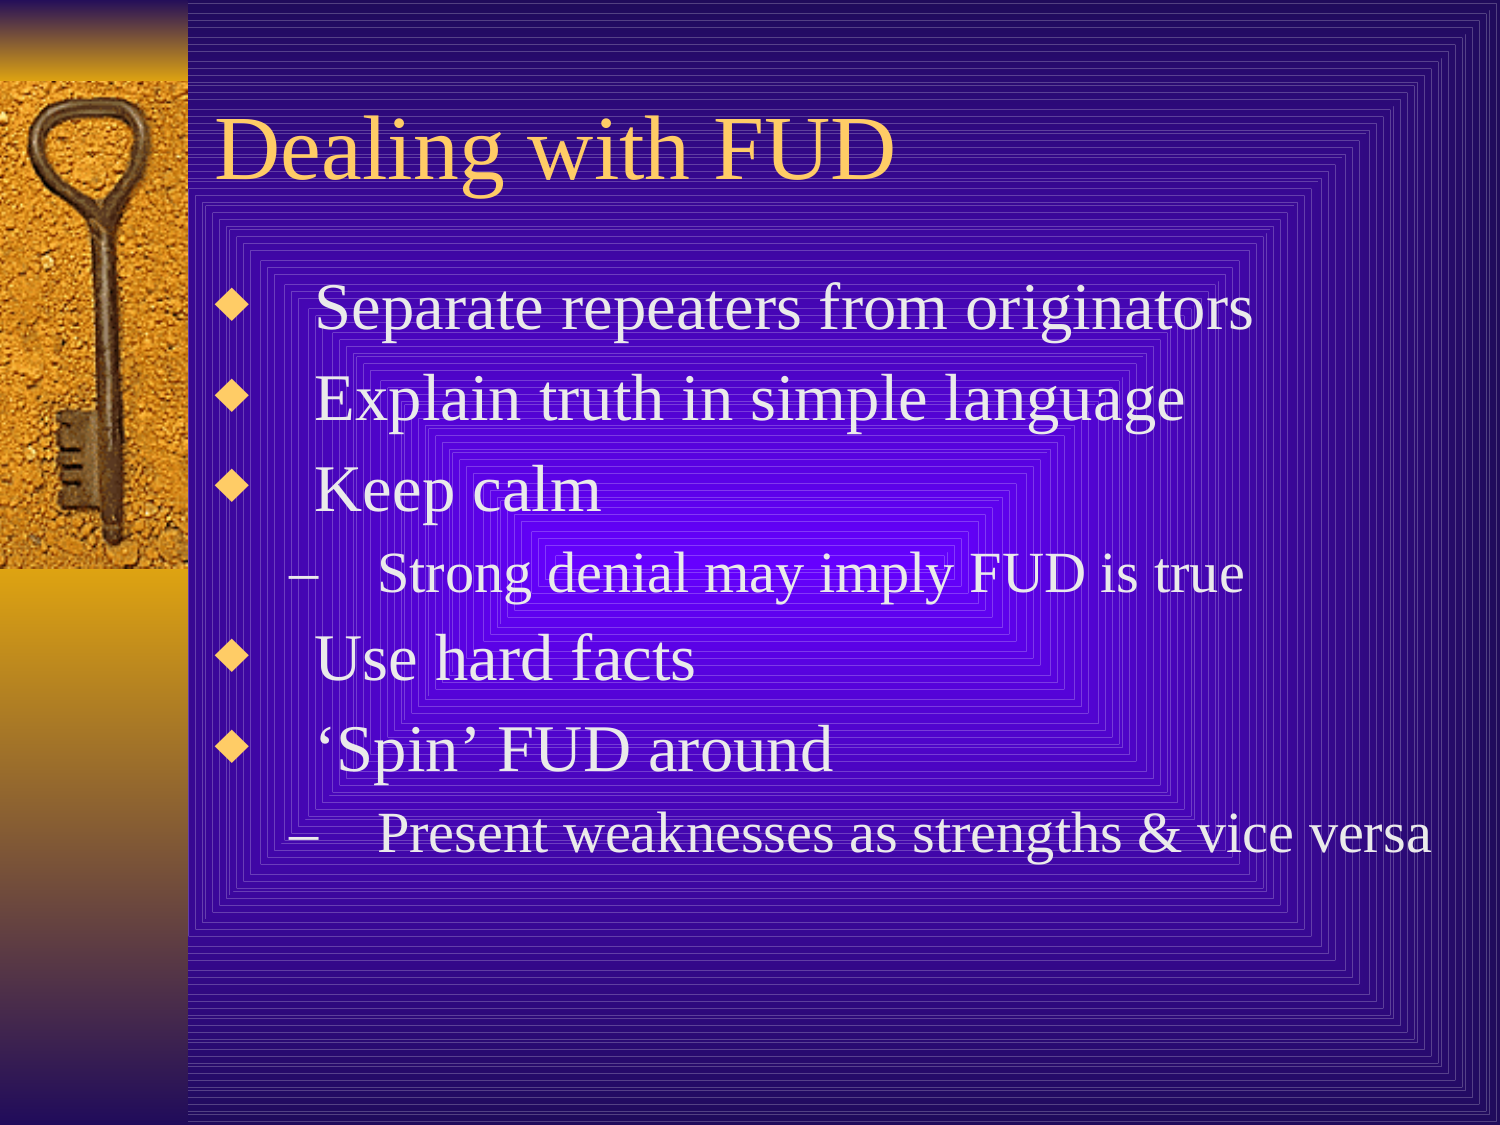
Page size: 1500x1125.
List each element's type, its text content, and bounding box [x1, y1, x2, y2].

picture [0, 81, 188, 569]
list Separate repeaters from originators Explain truth in simple language Keep calm Strong denial may imply FUD is true Use hard facts ‘Spin’ FUD around Present weaknesses as strengths & vice versa [199, 262, 1500, 1000]
title Dealing with FUD [200, 49, 1476, 248]
